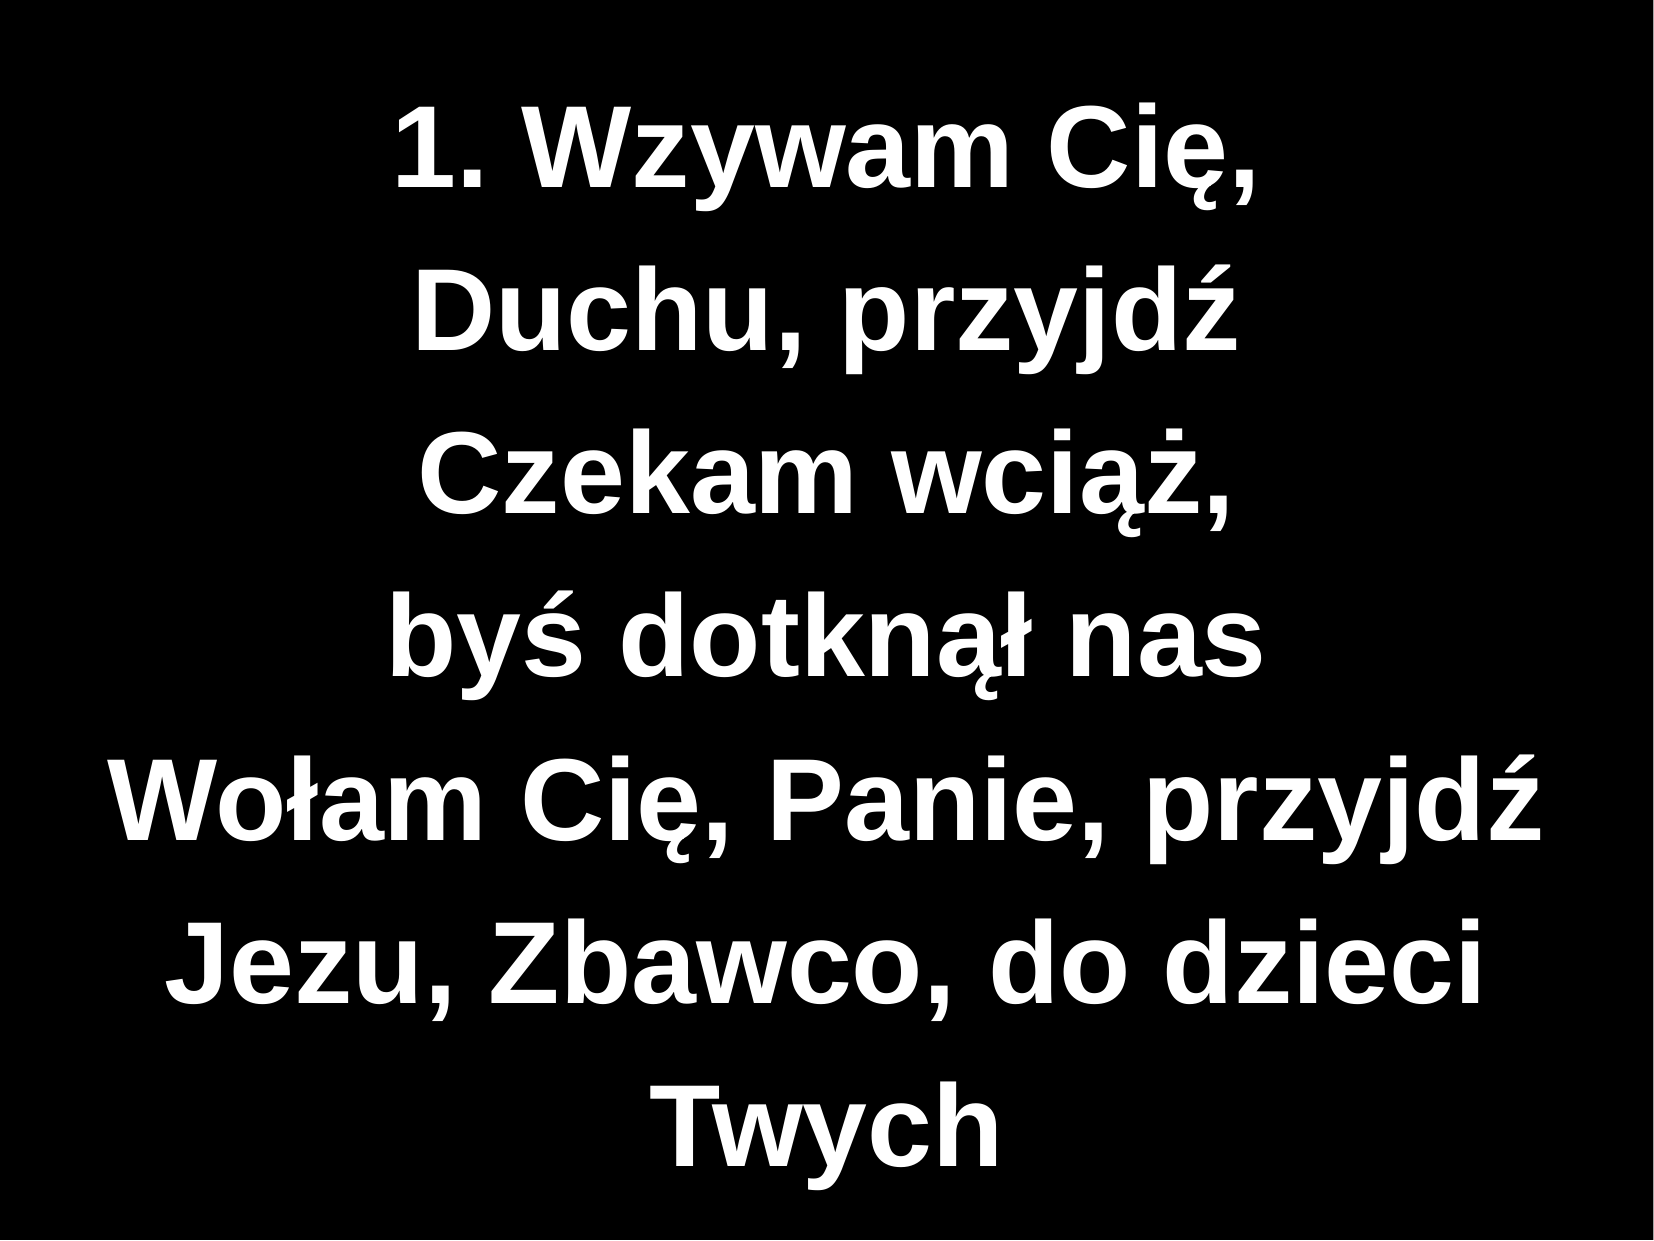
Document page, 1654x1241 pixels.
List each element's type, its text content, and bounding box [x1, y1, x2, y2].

subtitle 1. Wzywam Cię, Duchu, przyjdź Czekam wciąż, byś dotknął nas Wołam Cię, Panie, przyjdź Jezu, Zbawco, do dzieci Twych [0, 0, 1654, 1241]
